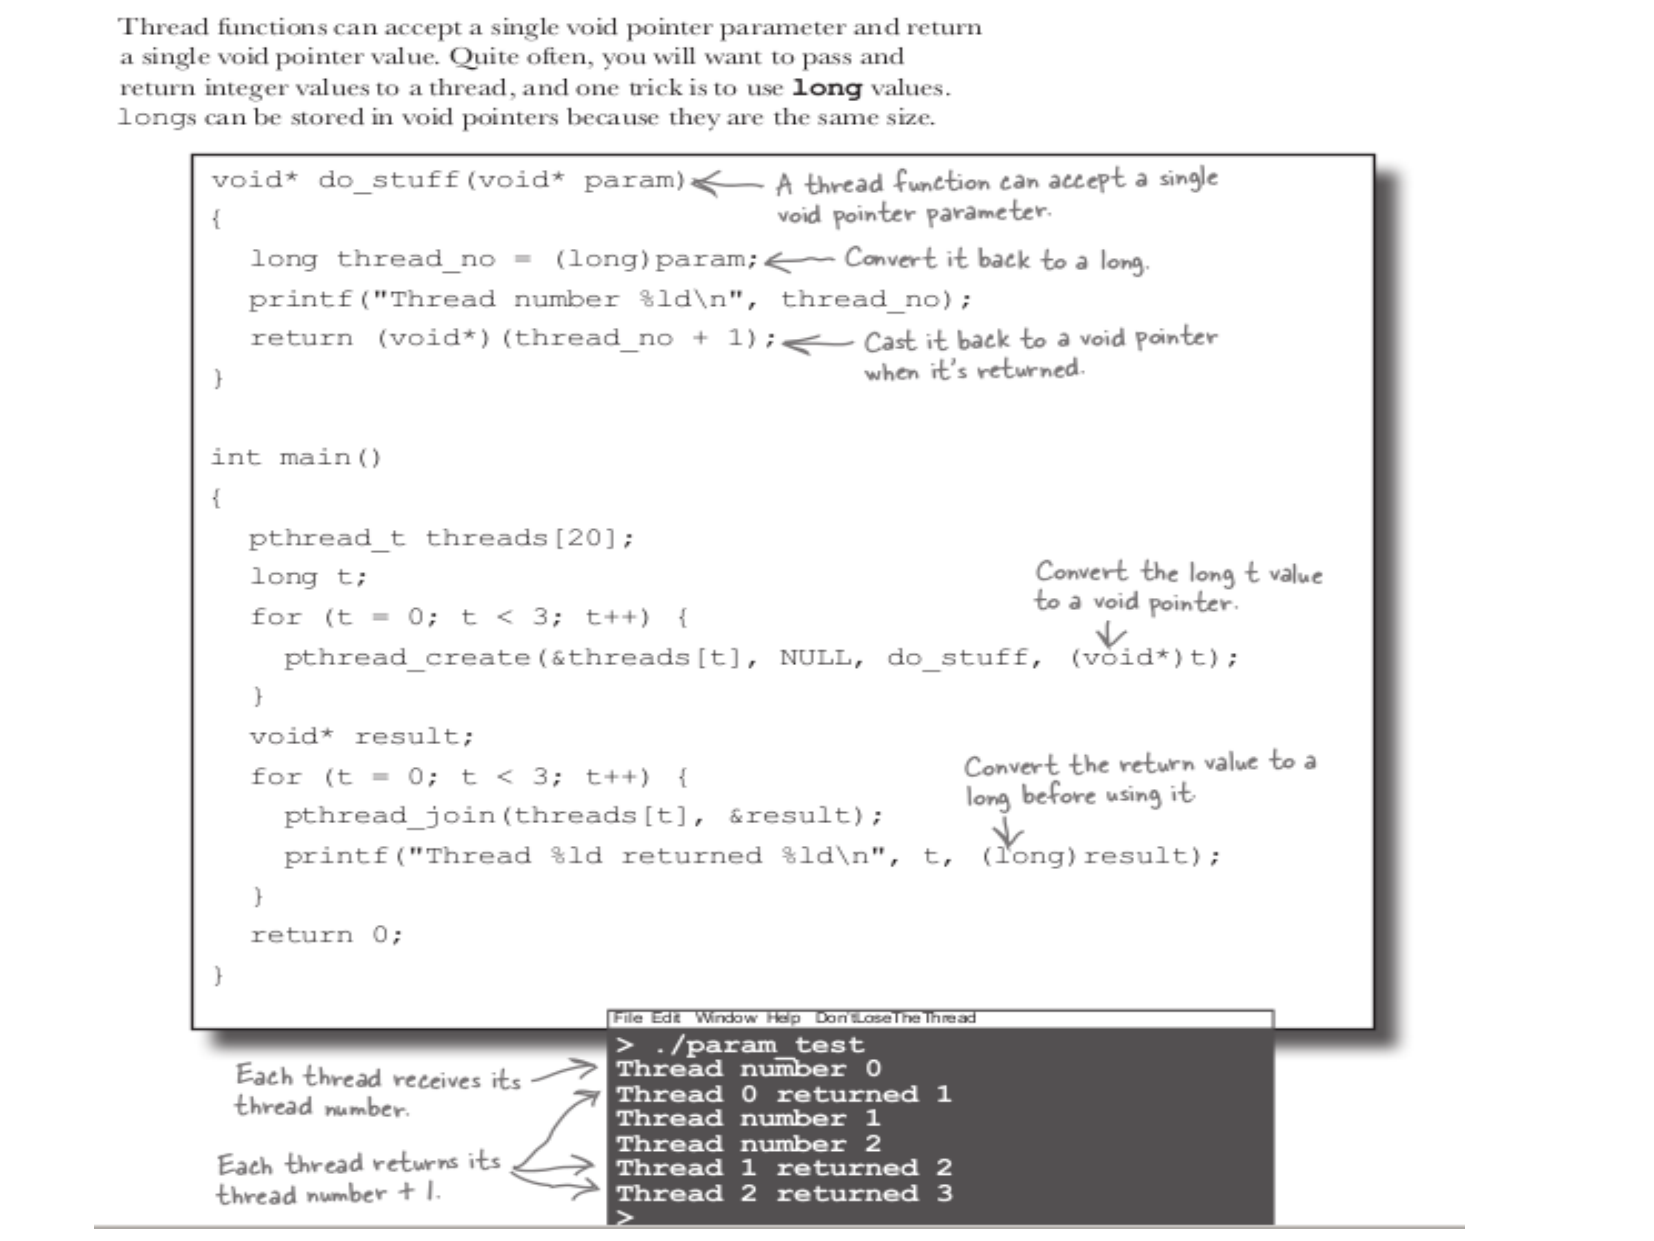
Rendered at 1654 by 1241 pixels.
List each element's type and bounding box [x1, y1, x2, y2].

picture [94, 11, 1465, 1229]
